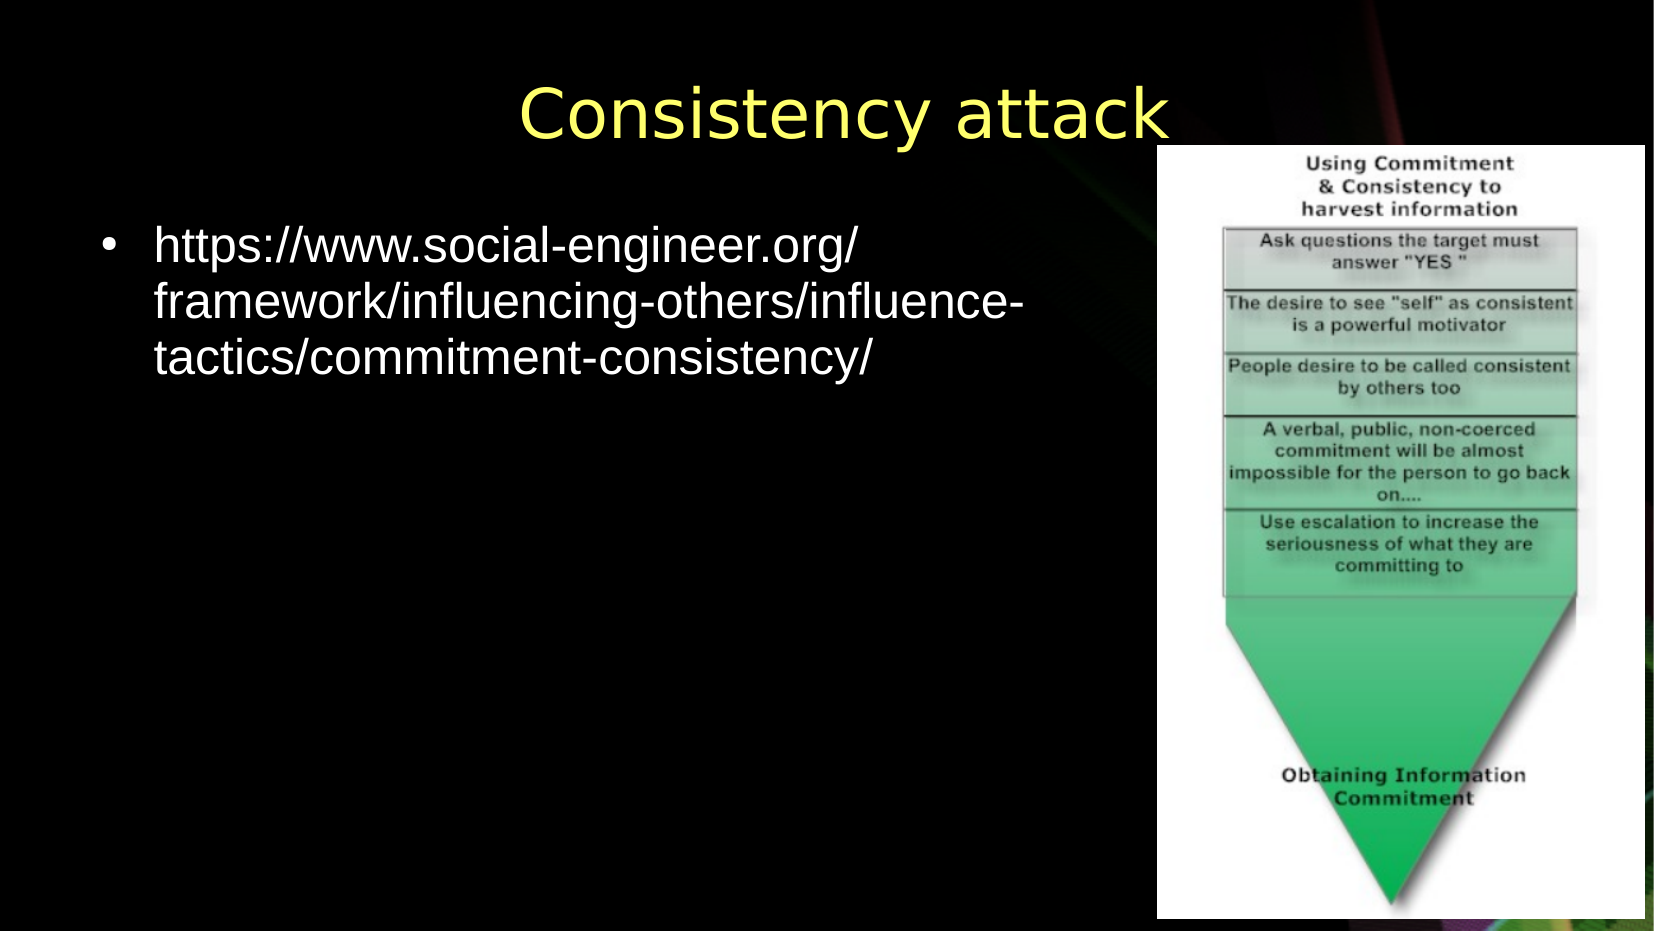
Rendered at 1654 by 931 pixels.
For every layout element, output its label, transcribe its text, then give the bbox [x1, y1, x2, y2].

title Consistency attack [82, 37, 1607, 193]
list https://www.social-engineer.org/framework/influencing-others/influence-tactics/commitment-consistency/ [82, 217, 1063, 898]
picture [0, 0, 1654, 931]
